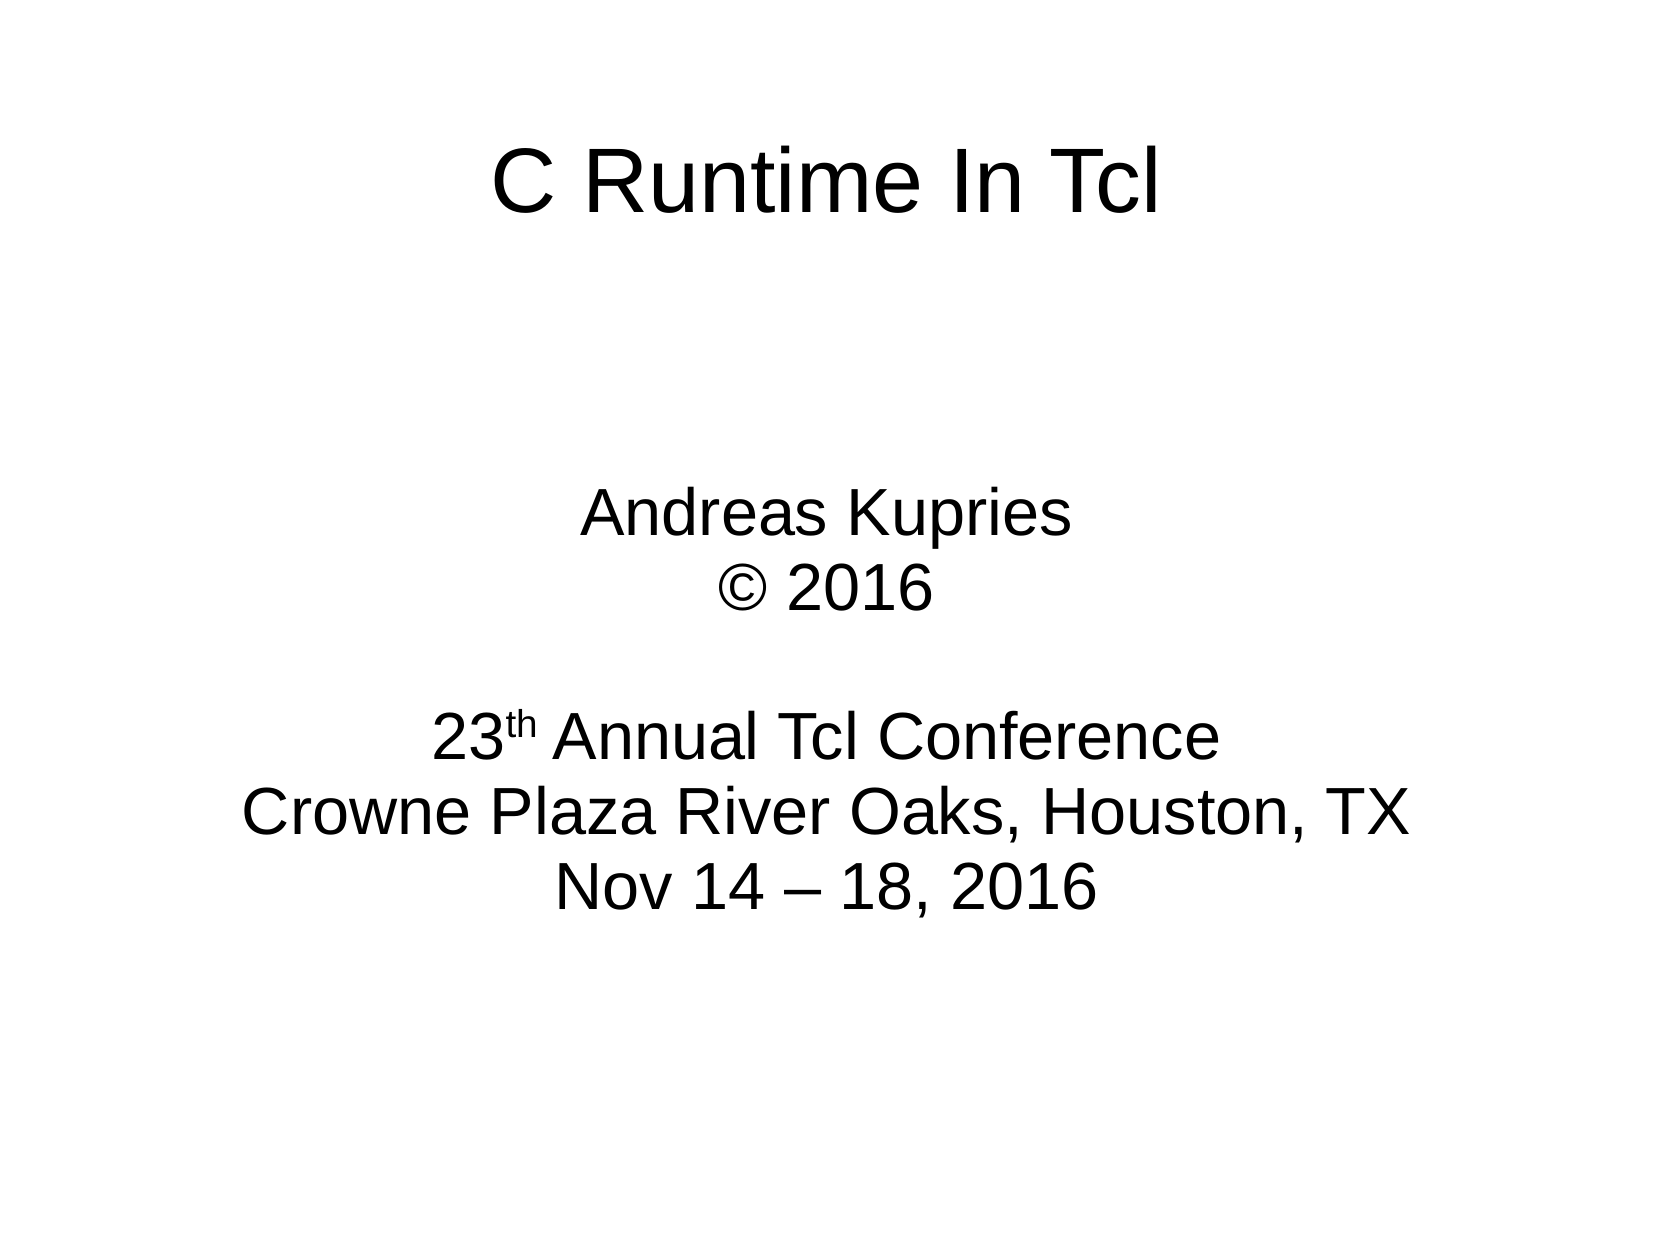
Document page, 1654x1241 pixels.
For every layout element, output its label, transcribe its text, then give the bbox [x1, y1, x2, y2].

title C Runtime In Tcl [82, 77, 1571, 285]
subtitle Andreas Kupries © 2016 23th Annual Tcl Conference Crowne Plaza River Oaks, Houston, TX Nov 14 – 18, 2016 [82, 290, 1571, 1109]
